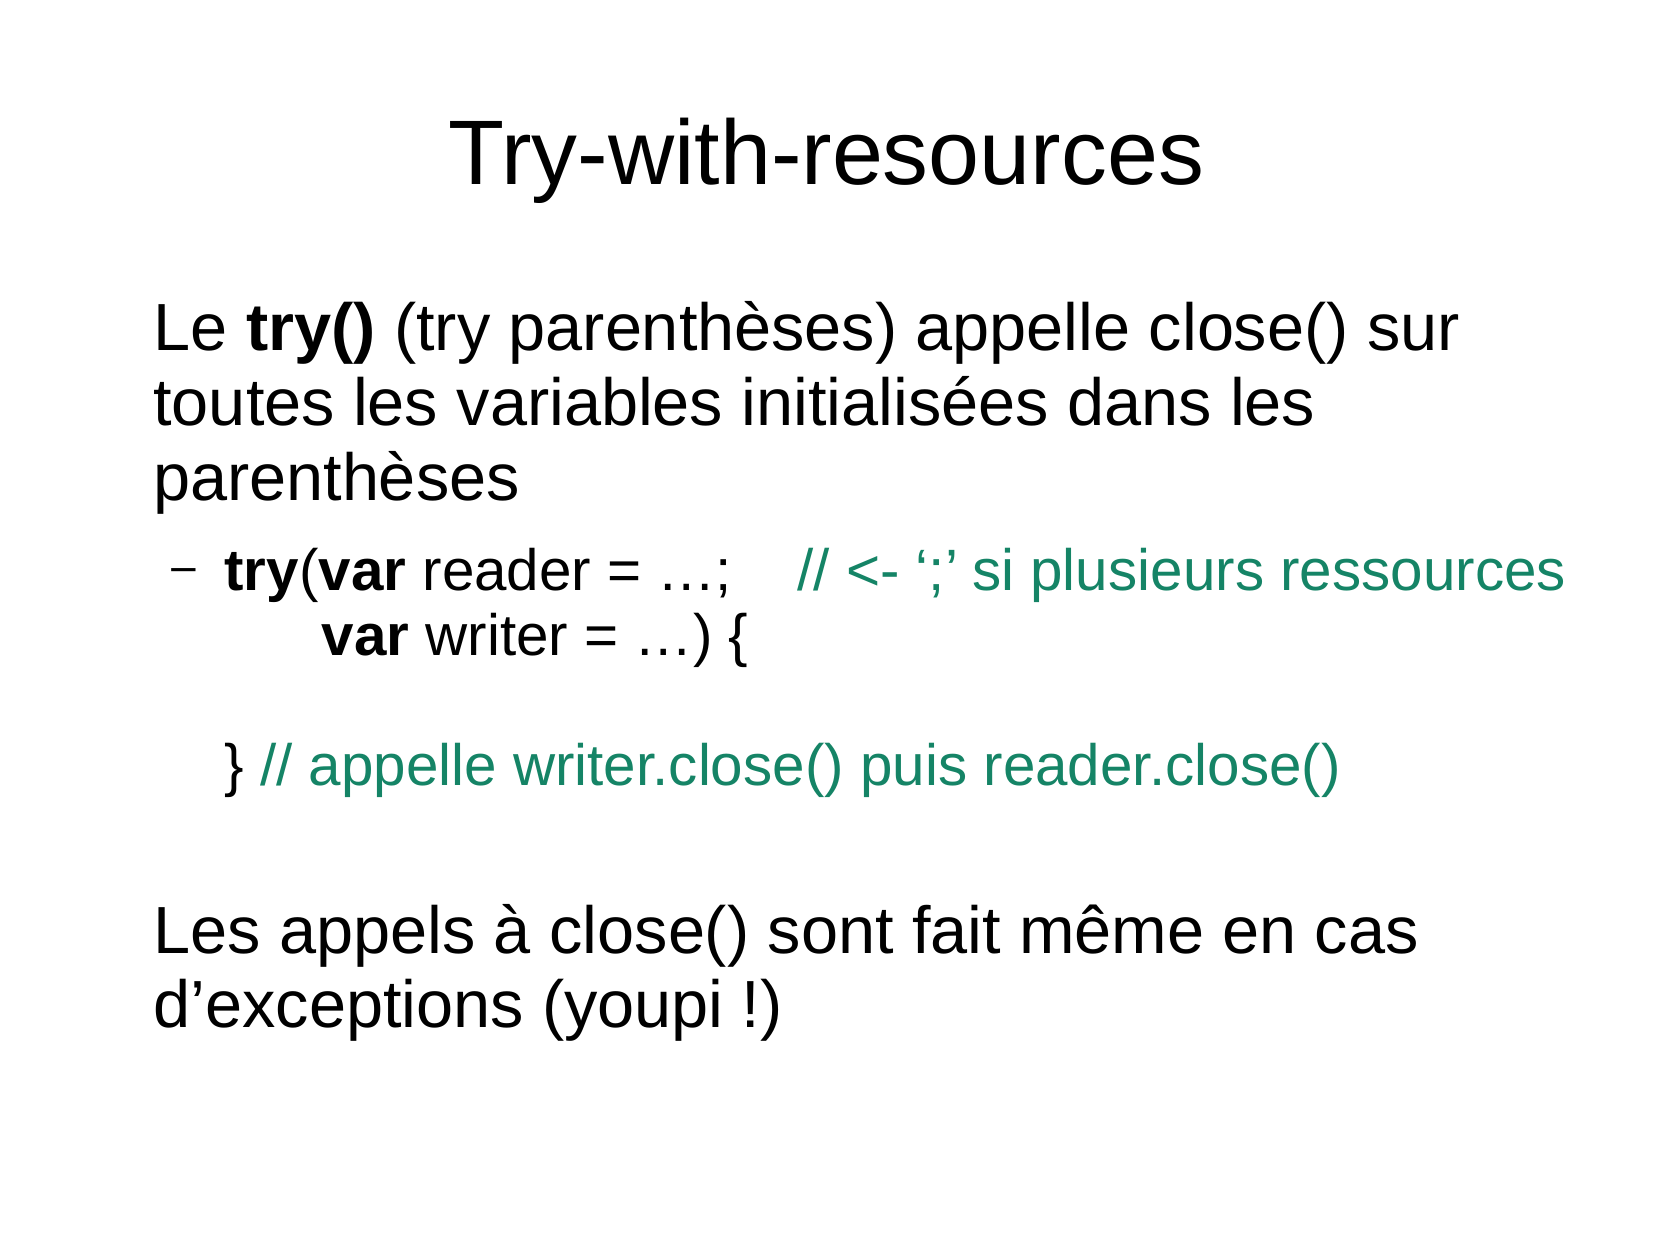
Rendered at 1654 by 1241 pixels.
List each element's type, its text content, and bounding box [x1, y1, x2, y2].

title Try-with-resources [82, 49, 1571, 257]
list Le try() (try parenthèses) appelle close() sur toutes les variables initialisées dans les parenthèses try(var reader = …; // <- ‘;’ si plusieurs ressources var writer = …) { } // appelle writer.close() puis reader.close() Les appels à close() sont fait même en cas d’exceptions (youpi !) [82, 290, 1571, 1051]
